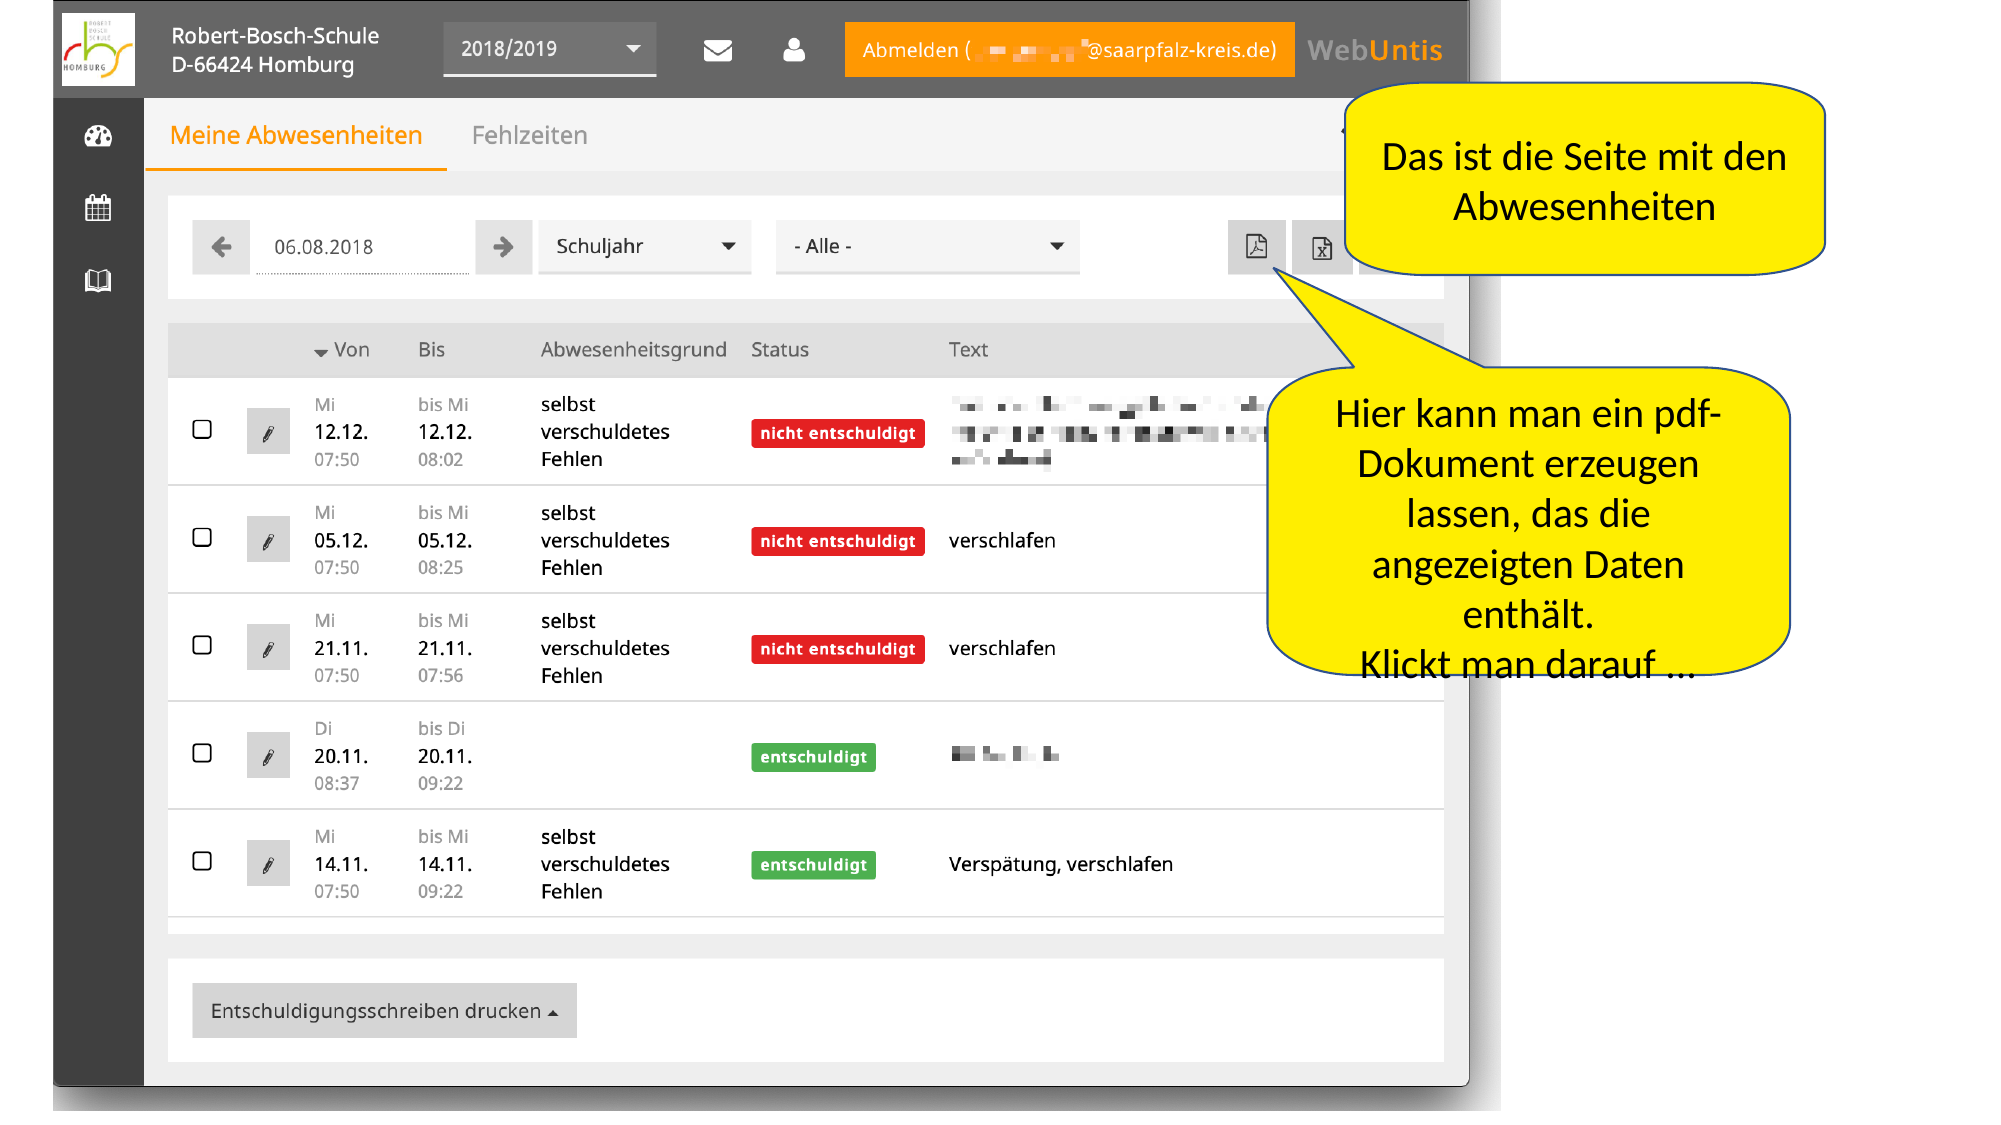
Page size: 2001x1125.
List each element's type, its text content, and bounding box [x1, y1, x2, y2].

text_box Hier kann man ein pdf-Dokument erzeugen lassen, das die angezeigten Daten enthält. Klickt man darauf ... [1267, 267, 1791, 676]
text_box Das ist die Seite mit den Abwesenheiten [1345, 82, 1826, 276]
picture [53, 0, 1501, 1111]
